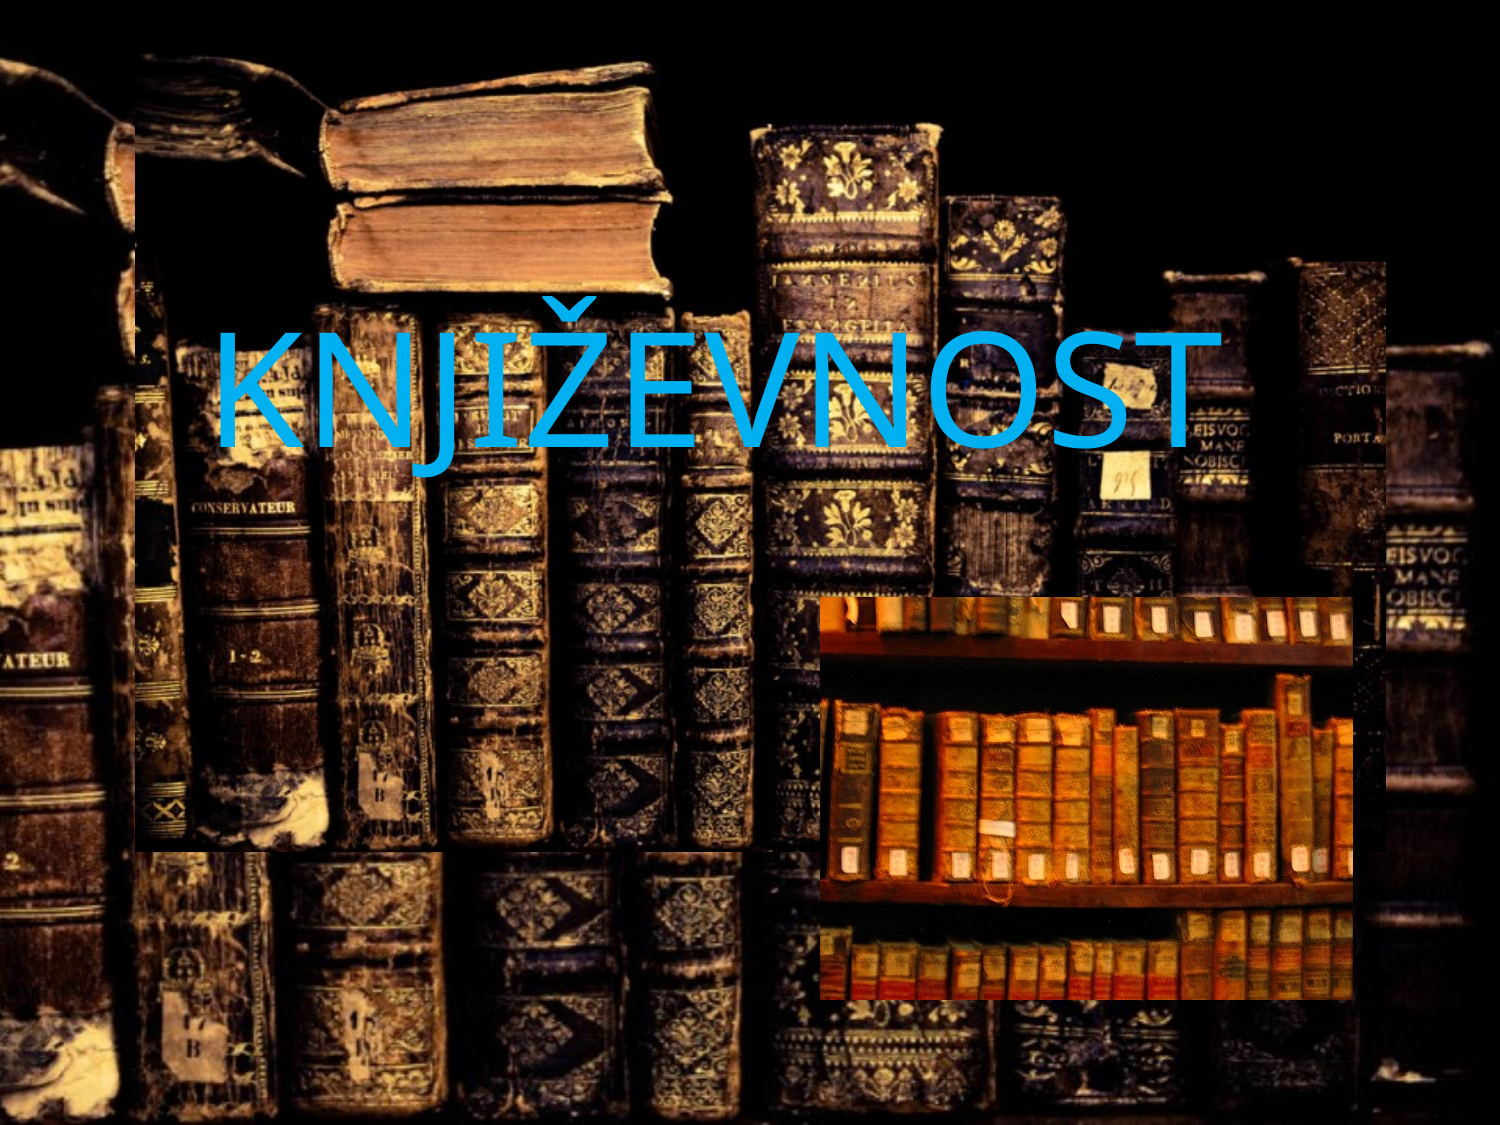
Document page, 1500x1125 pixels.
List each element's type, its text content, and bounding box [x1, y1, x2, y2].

picture [0, 0, 1500, 1125]
title KNJIŽEVNOST [29, 278, 1400, 488]
